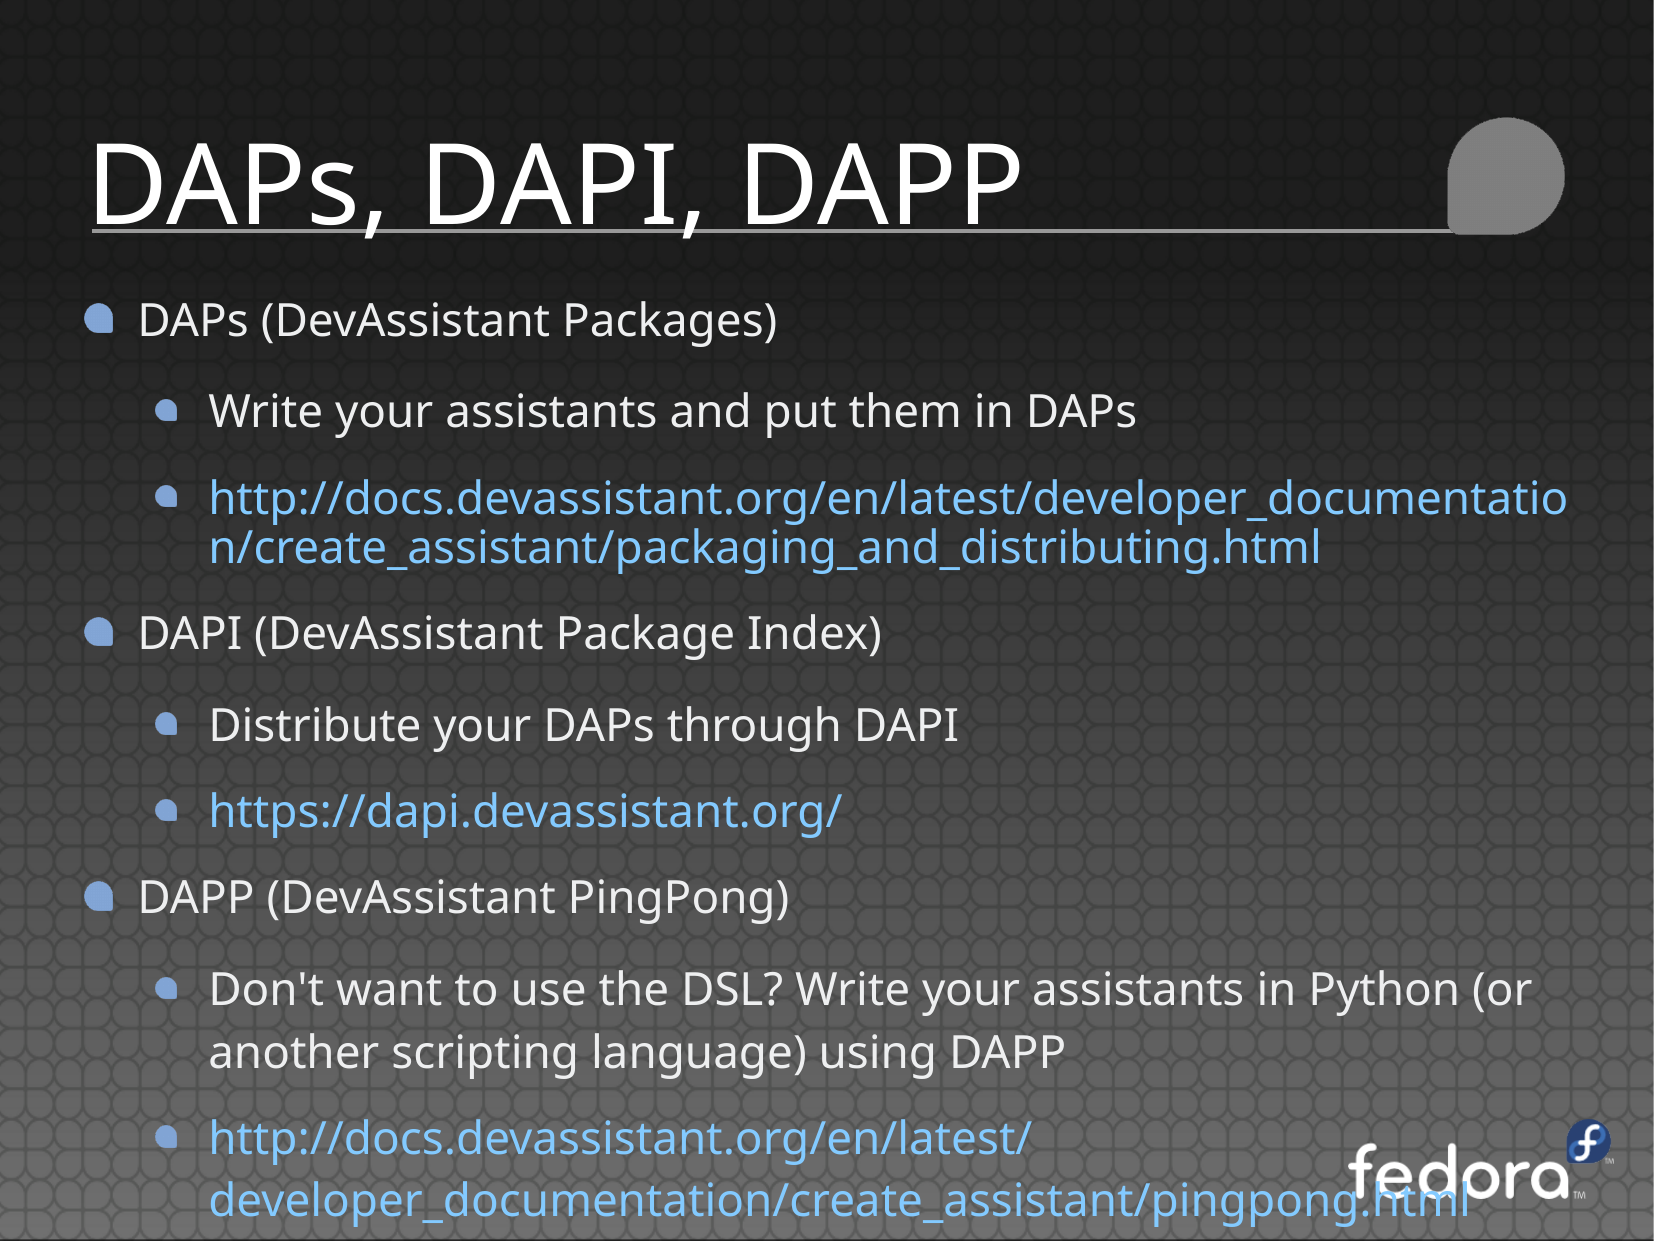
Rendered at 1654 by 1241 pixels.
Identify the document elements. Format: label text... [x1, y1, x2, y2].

picture [0, 0, 1654, 1241]
title DAPs, DAPI, DAPP [86, 109, 1576, 253]
list DAPs (DevAssistant Packages) Write your assistants and put them in DAPs http://docs.devassistant.org/en/latest/developer_documentation/create_assistant/packaging_and_distributing.html DAPI (DevAssistant Package Index) Distribute your DAPs through DAPI https://dapi.devassistant.org/ DAPP (DevAssistant PingPong) Don't want to use the DSL? Write your assistants in Python (or another scripting language) using DAPP http://docs.devassistant.org/en/latest/developer_documentation/create_assistant/pingpong.html [66, 286, 1589, 1184]
